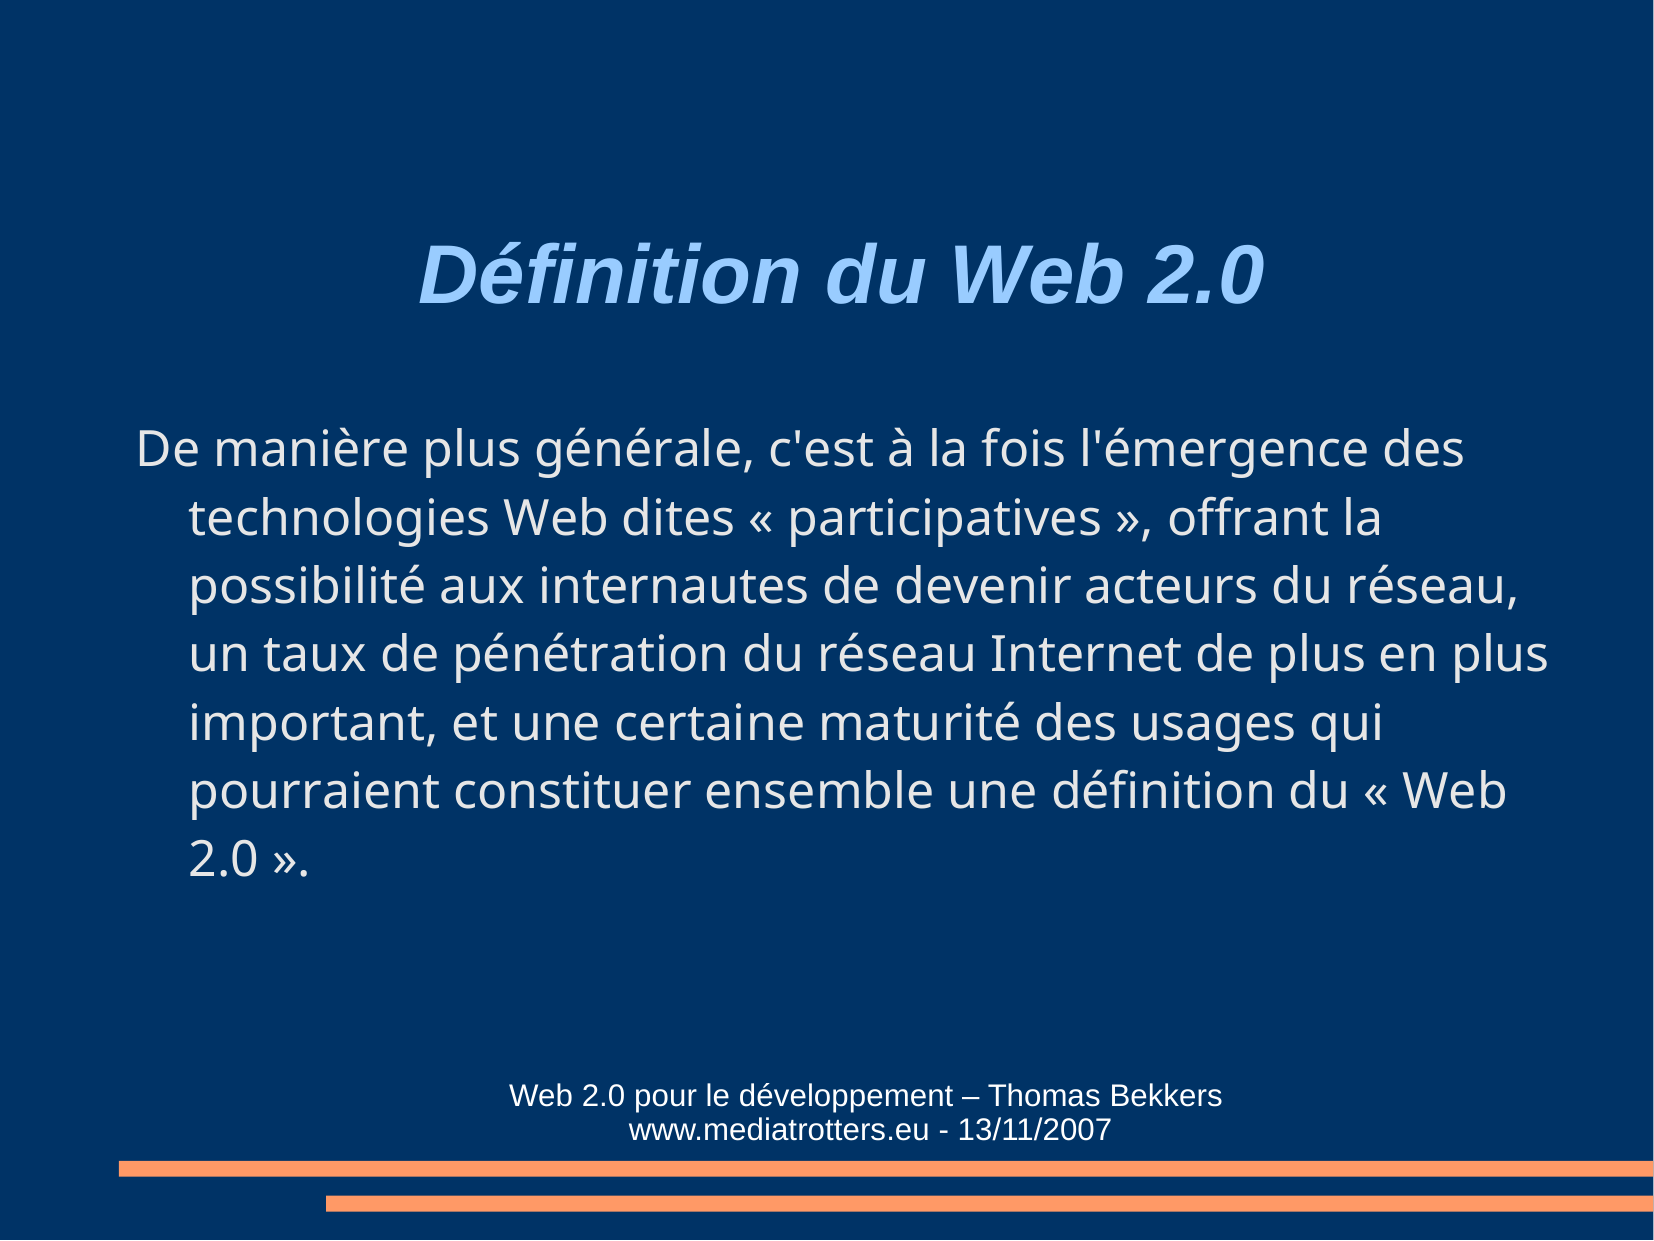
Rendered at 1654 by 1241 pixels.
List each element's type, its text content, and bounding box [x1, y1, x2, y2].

title Définition du Web 2.0 [135, 194, 1548, 355]
list De manière plus générale, c'est à la fois l'émergence des technologies Web dites « participatives », offrant la possibilité aux internautes de devenir acteurs du réseau, un taux de pénétration du réseau Internet de plus en plus important, et une certaine maturité des usages qui pourraient constituer ensemble une définition du « Web 2.0 ». [118, 413, 1558, 836]
